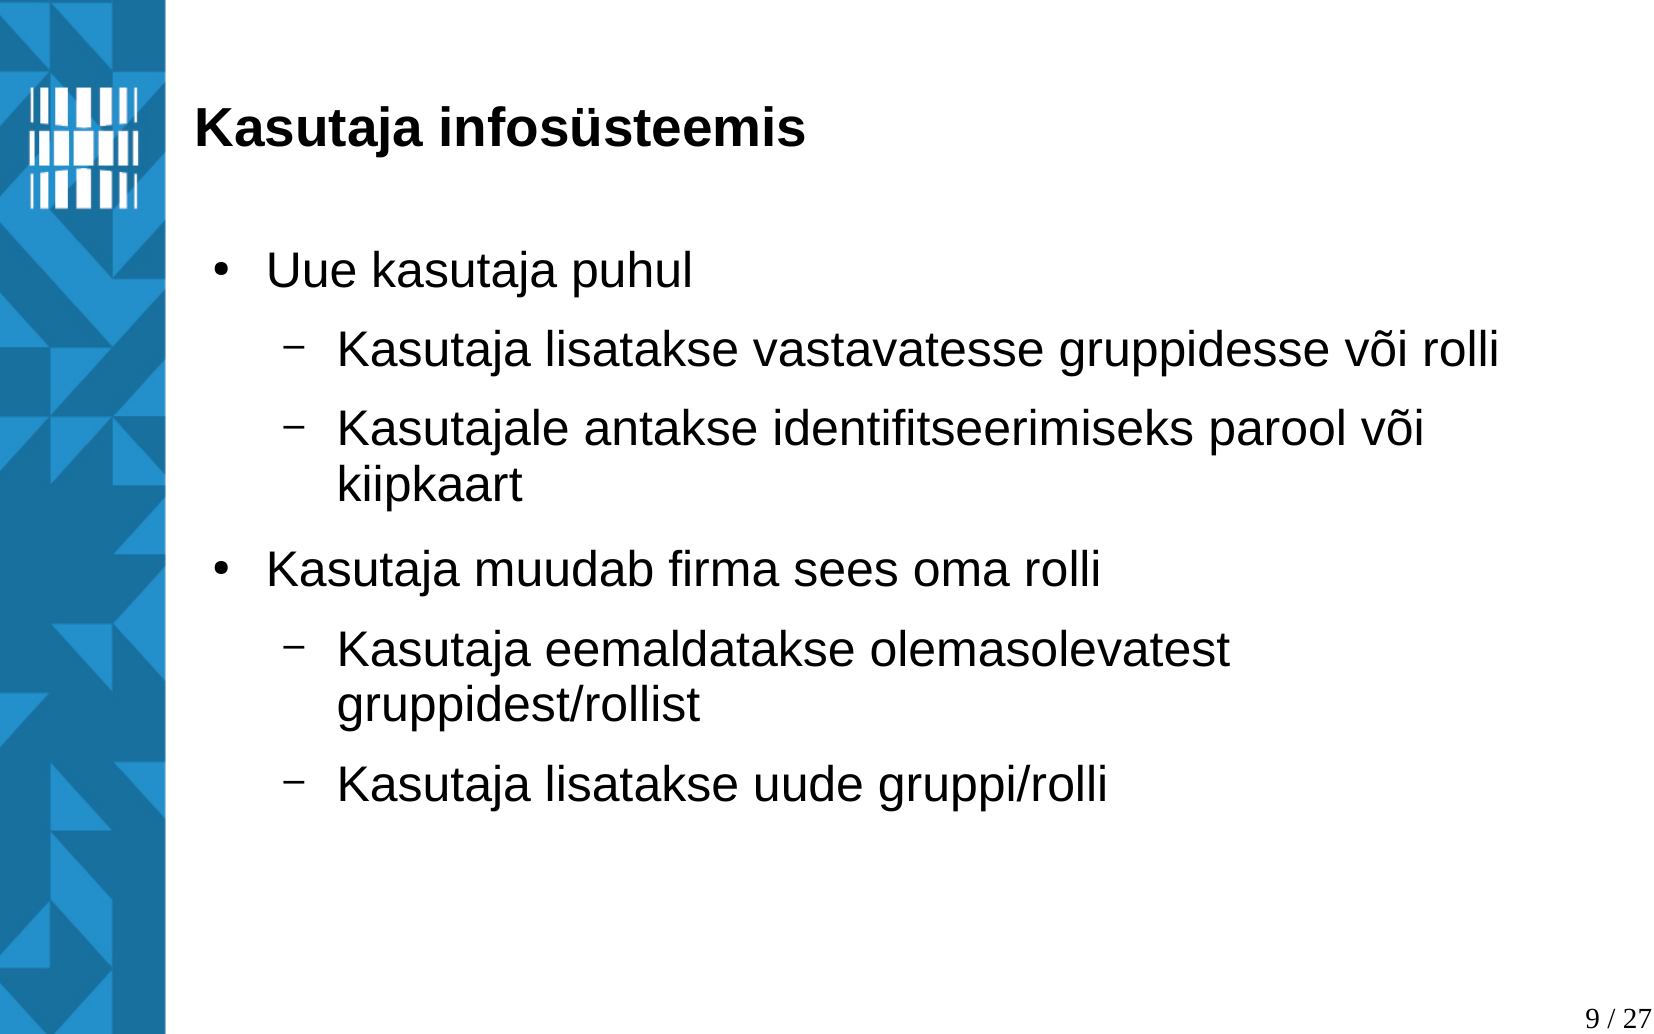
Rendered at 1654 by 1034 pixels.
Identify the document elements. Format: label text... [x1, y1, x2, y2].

title Kasutaja infosüsteemis [194, 41, 1506, 214]
list Uue kasutaja puhul Kasutaja lisatakse vastavatesse gruppidesse või rolli Kasutajale antakse identifitseerimiseks parool või kiipkaart Kasutaja muudab firma sees oma rolli Kasutaja eemaldatakse olemasolevatest gruppidest/rollist Kasutaja lisatakse uude gruppi/rolli [194, 241, 1536, 936]
